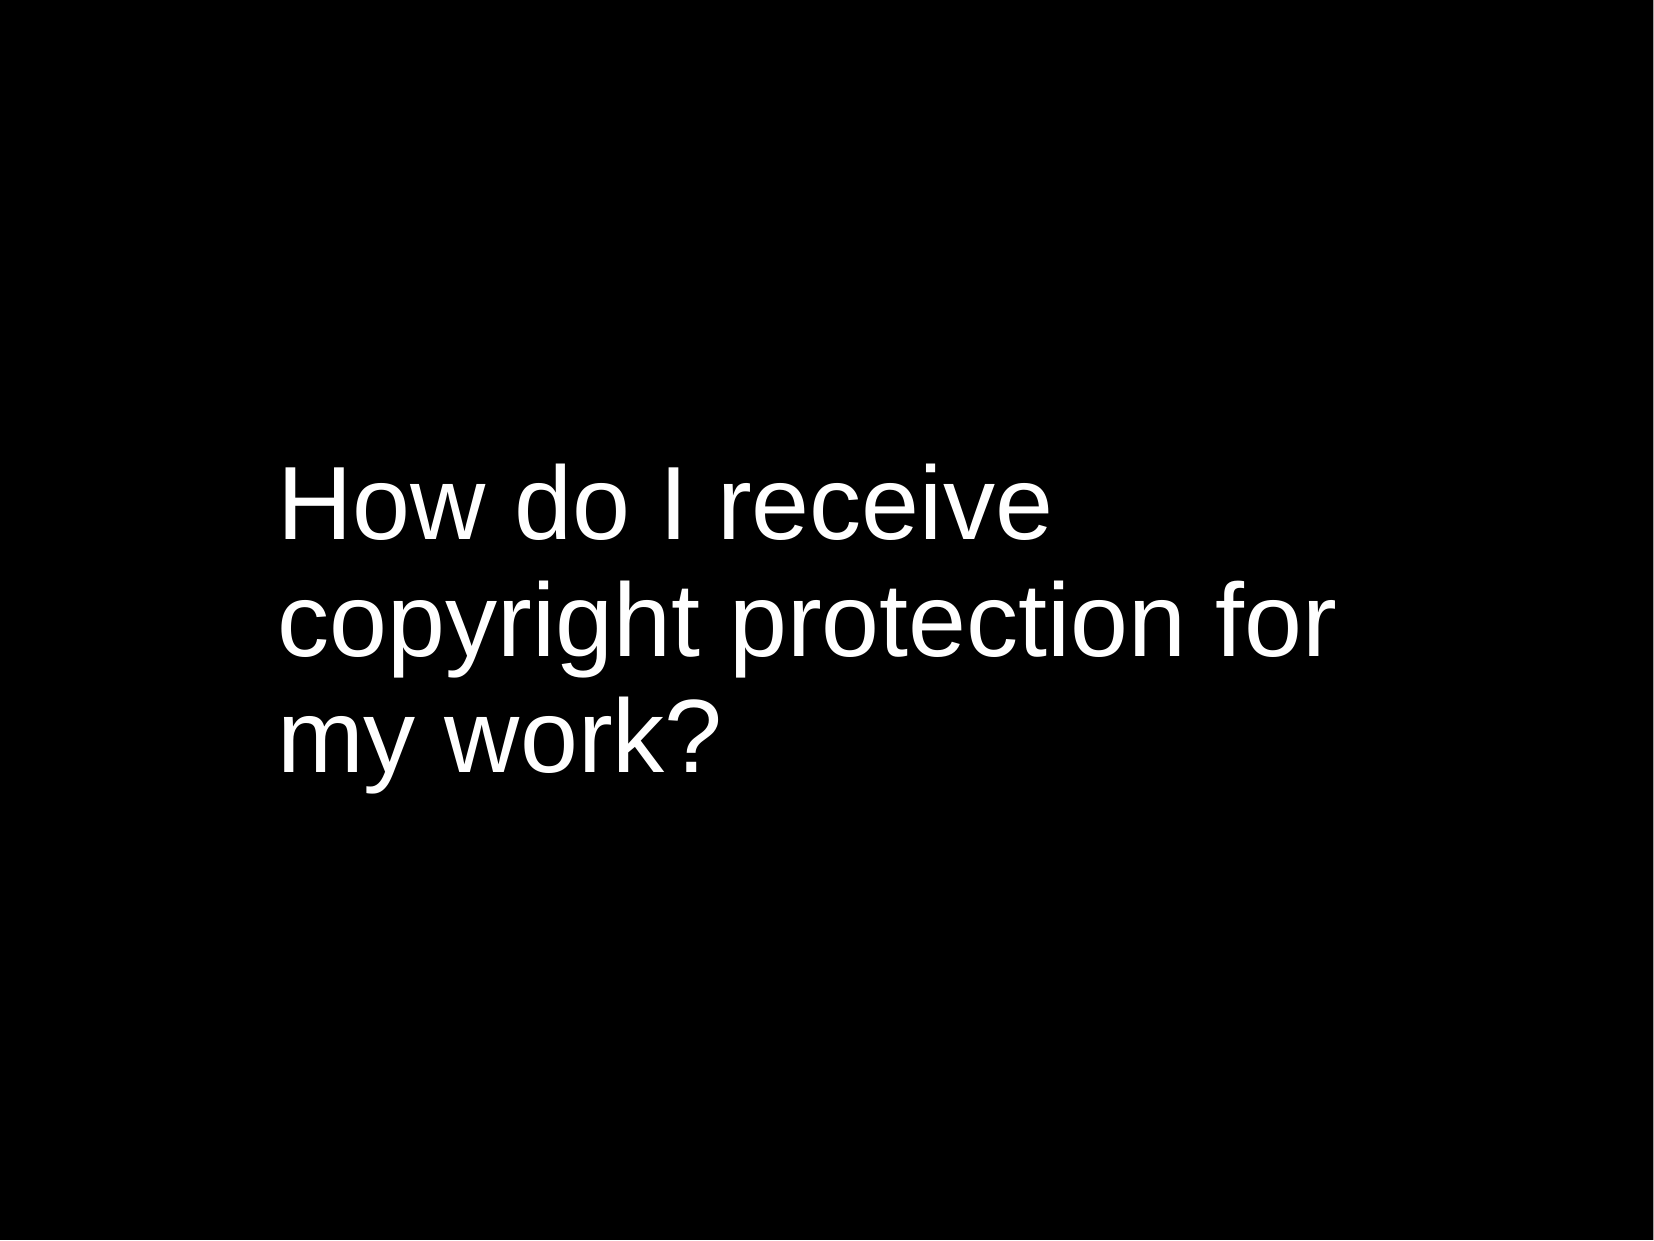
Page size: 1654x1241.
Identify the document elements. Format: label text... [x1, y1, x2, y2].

text_box How do I receive copyright protection for my work? [262, 438, 1463, 802]
